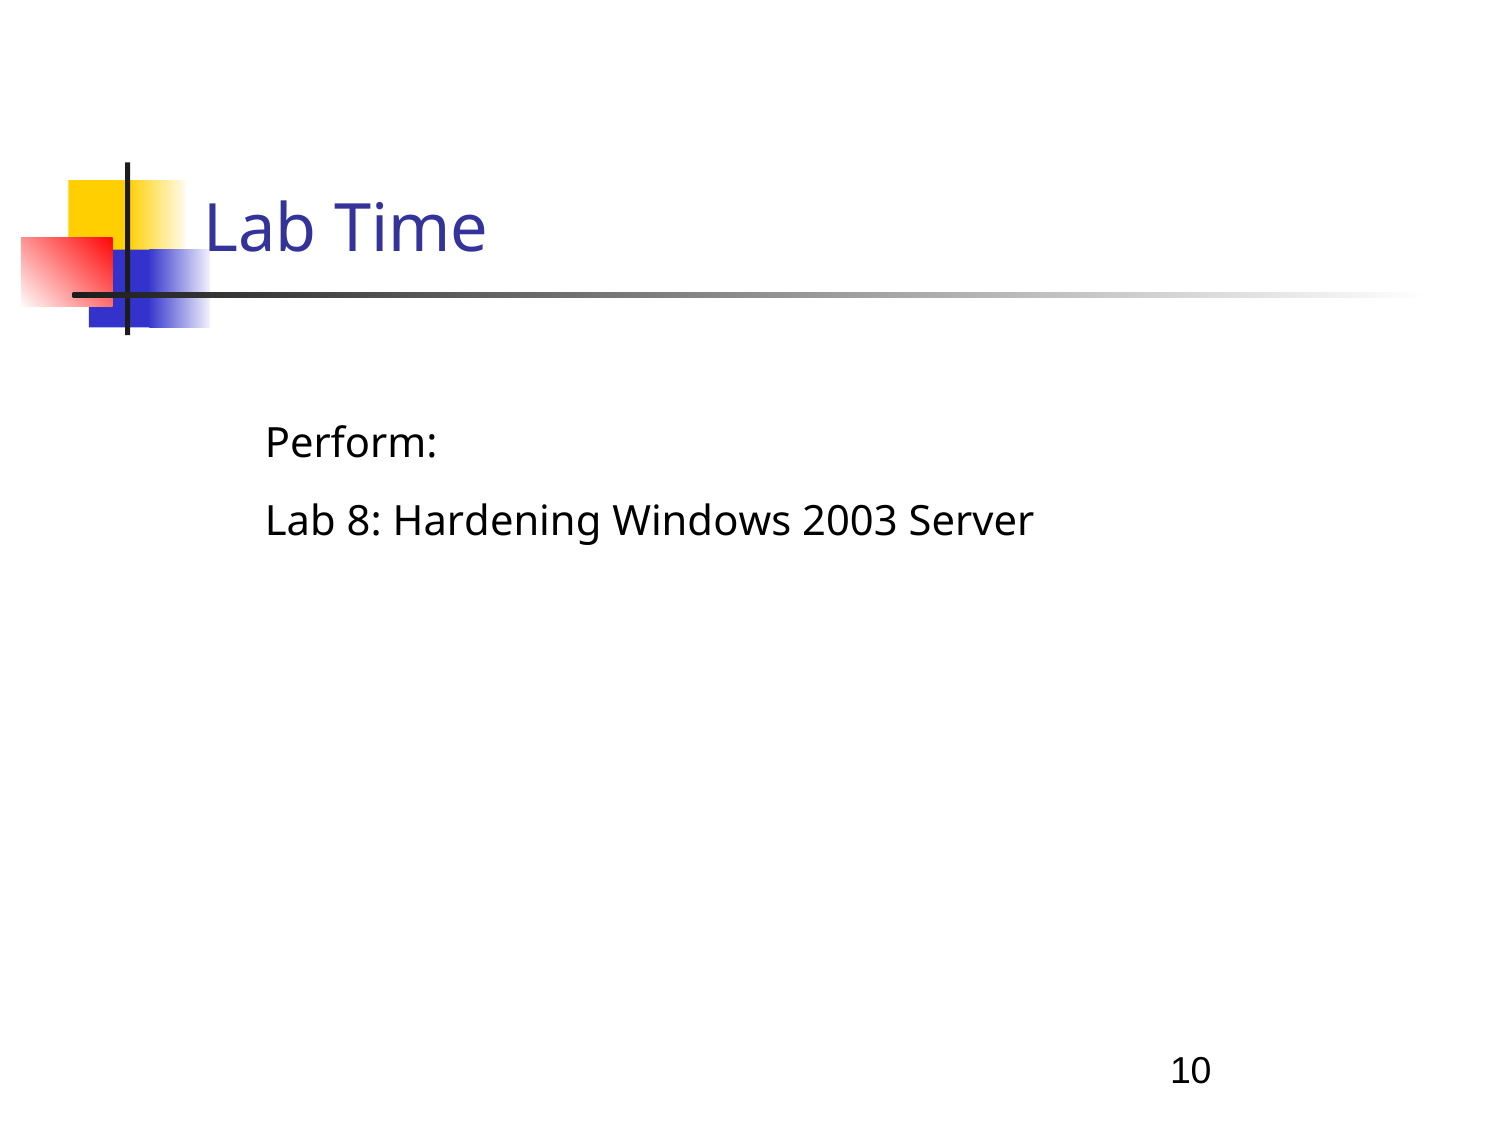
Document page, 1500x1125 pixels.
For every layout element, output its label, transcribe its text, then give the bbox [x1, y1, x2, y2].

list Perform: Lab 8: Hardening Windows 2003 Server [193, 331, 1469, 1007]
title Lab Time [188, 35, 1468, 276]
